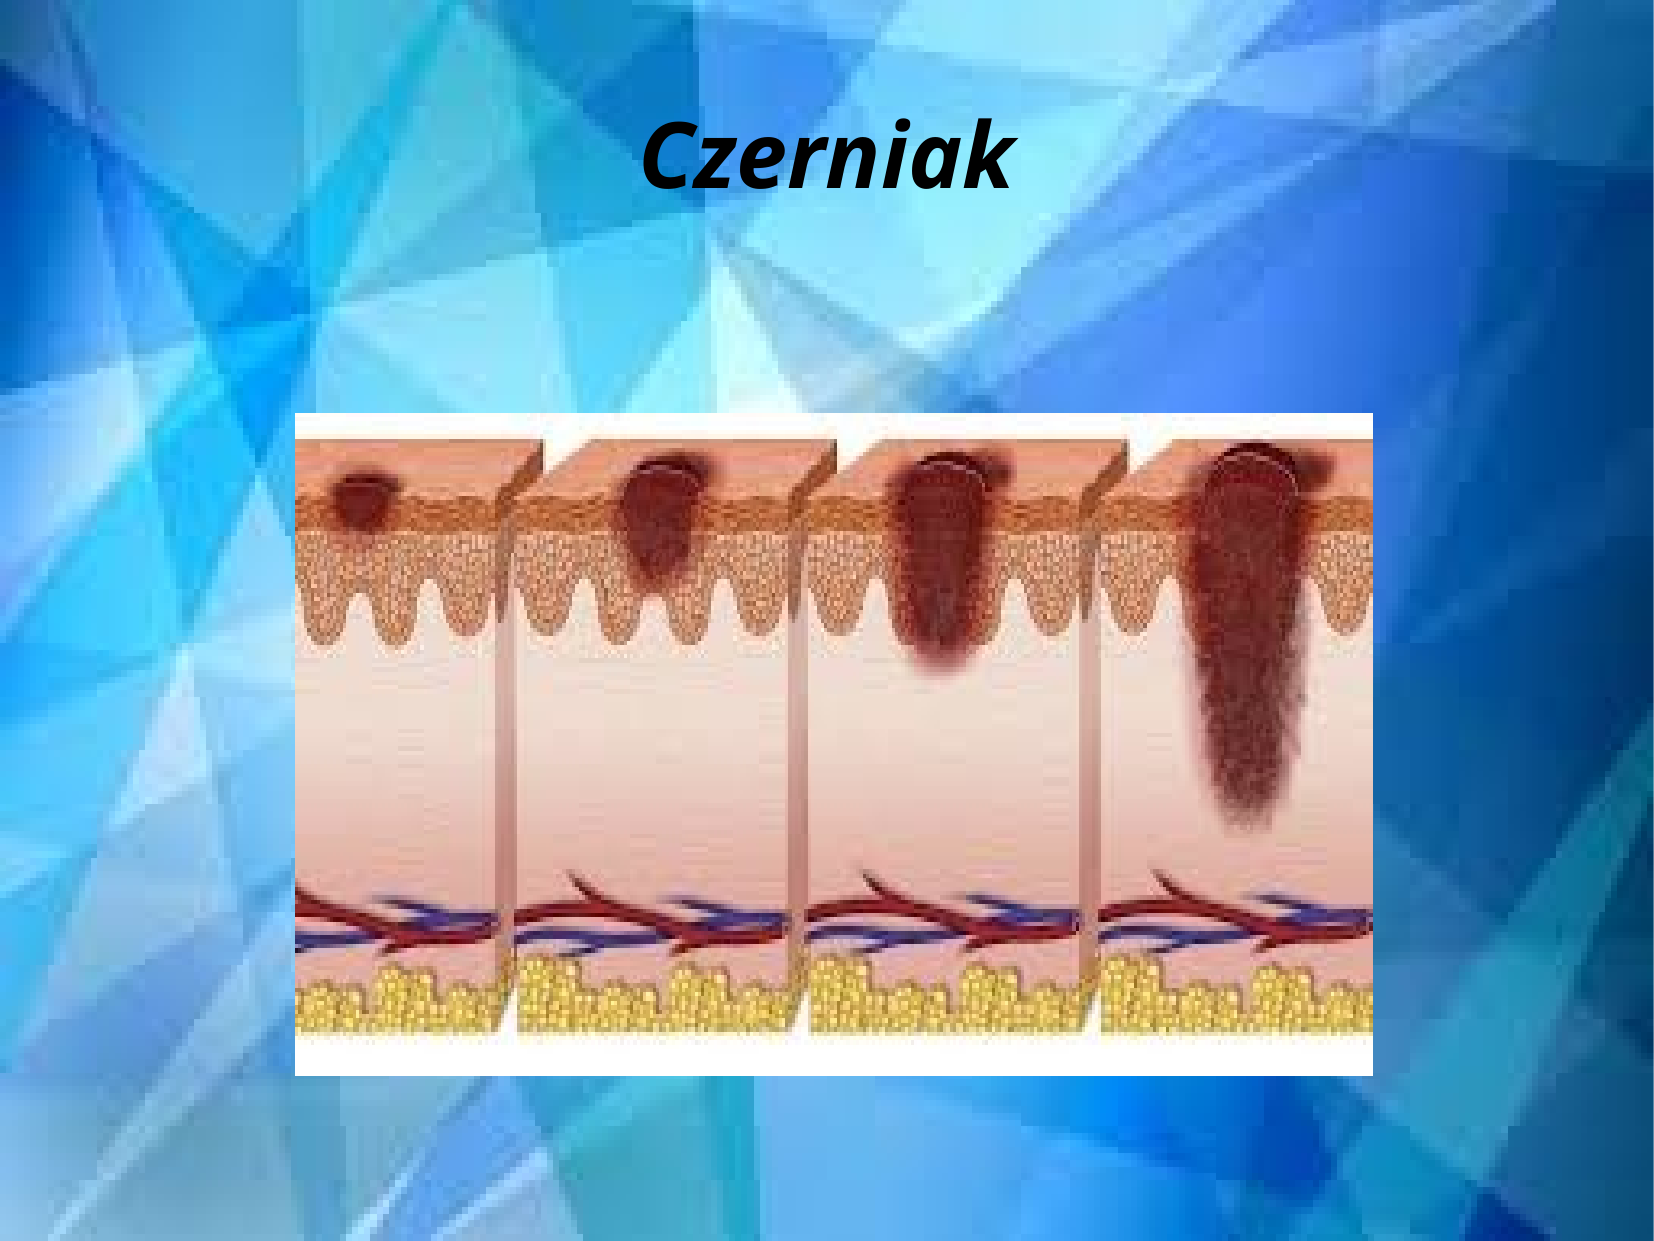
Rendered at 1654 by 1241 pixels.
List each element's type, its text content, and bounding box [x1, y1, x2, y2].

title Czerniak [82, 49, 1571, 257]
picture [0, 0, 1654, 1241]
